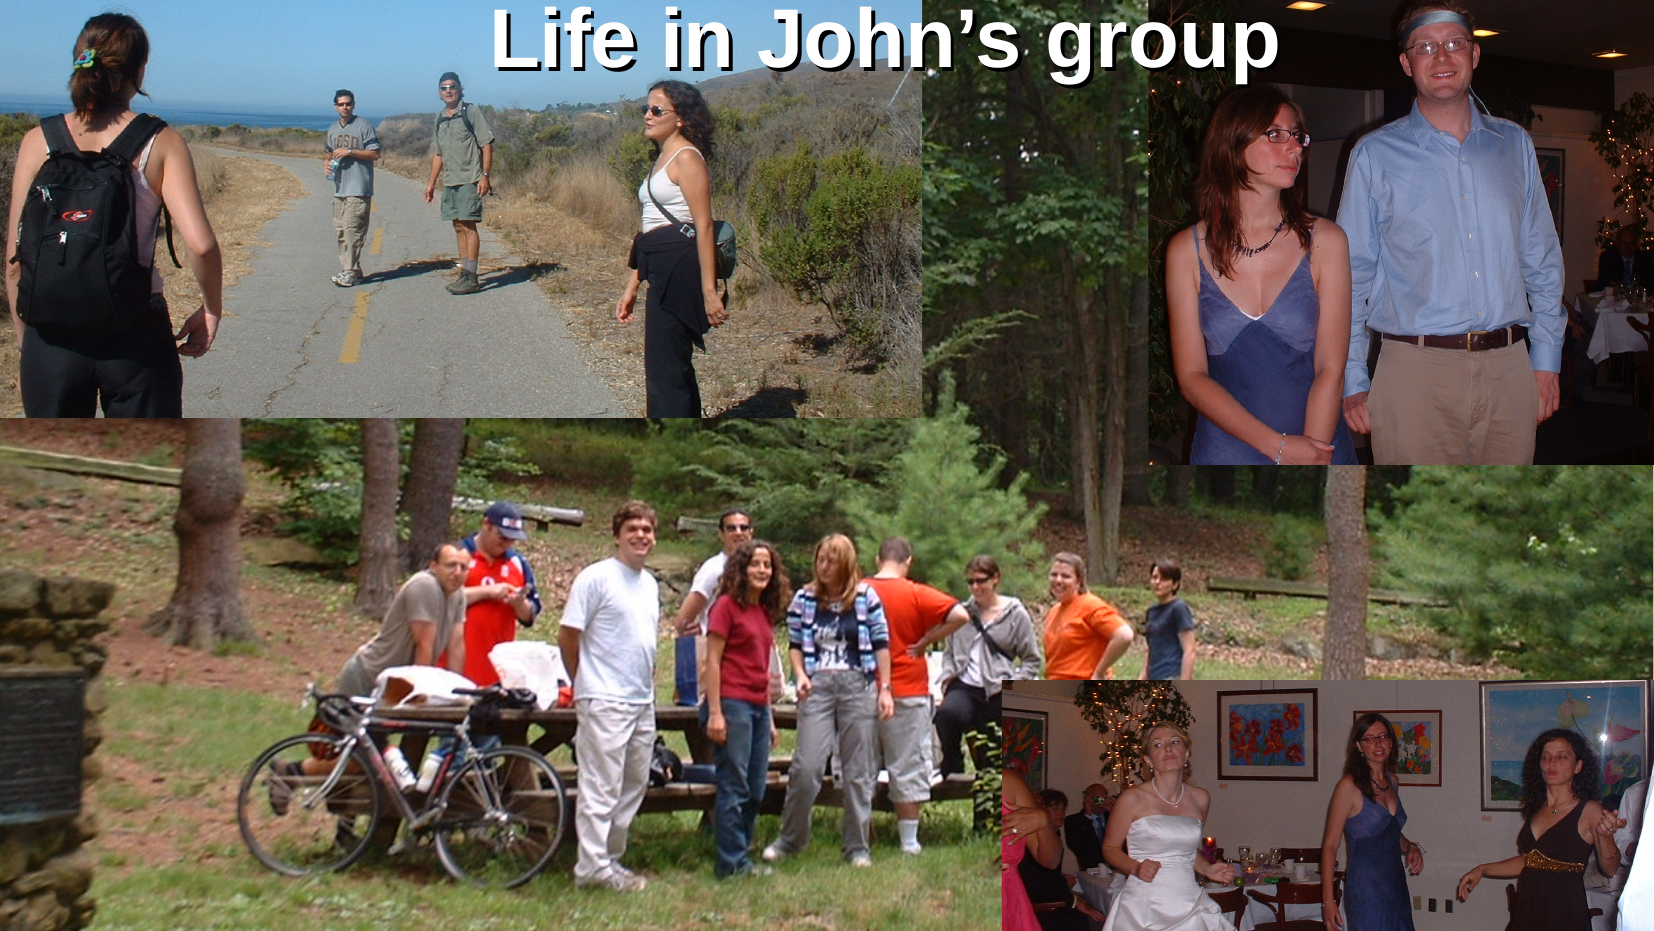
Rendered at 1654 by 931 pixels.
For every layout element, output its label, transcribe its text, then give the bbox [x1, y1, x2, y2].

text_box Life in John’s group [474, 0, 1297, 93]
picture [0, 0, 1654, 931]
